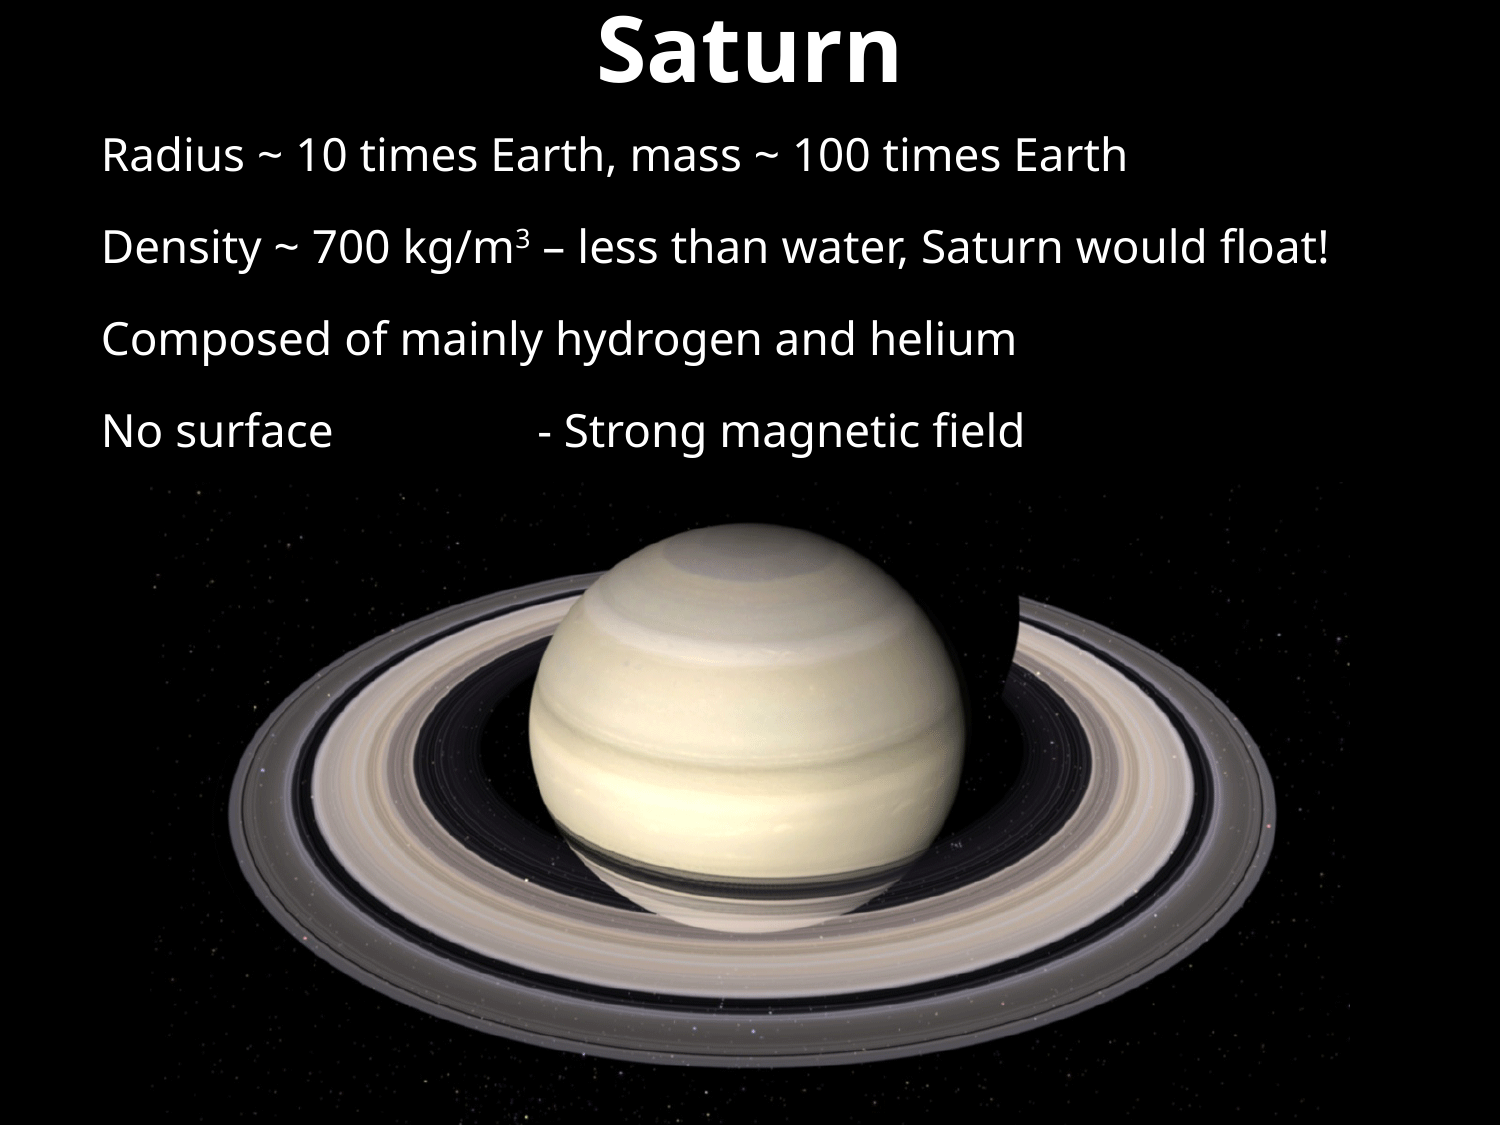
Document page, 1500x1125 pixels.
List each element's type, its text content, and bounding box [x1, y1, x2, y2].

text_box [0, 0, 1500, 1125]
title Saturn [30, 0, 1471, 101]
list Radius ~ 10 times Earth, mass ~ 100 times Earth Density ~ 700 kg/m3 – less than water, Saturn would float! Composed of mainly hydrogen and helium No surface - Strong magnetic field [30, 122, 1471, 885]
picture [150, 482, 1350, 1125]
